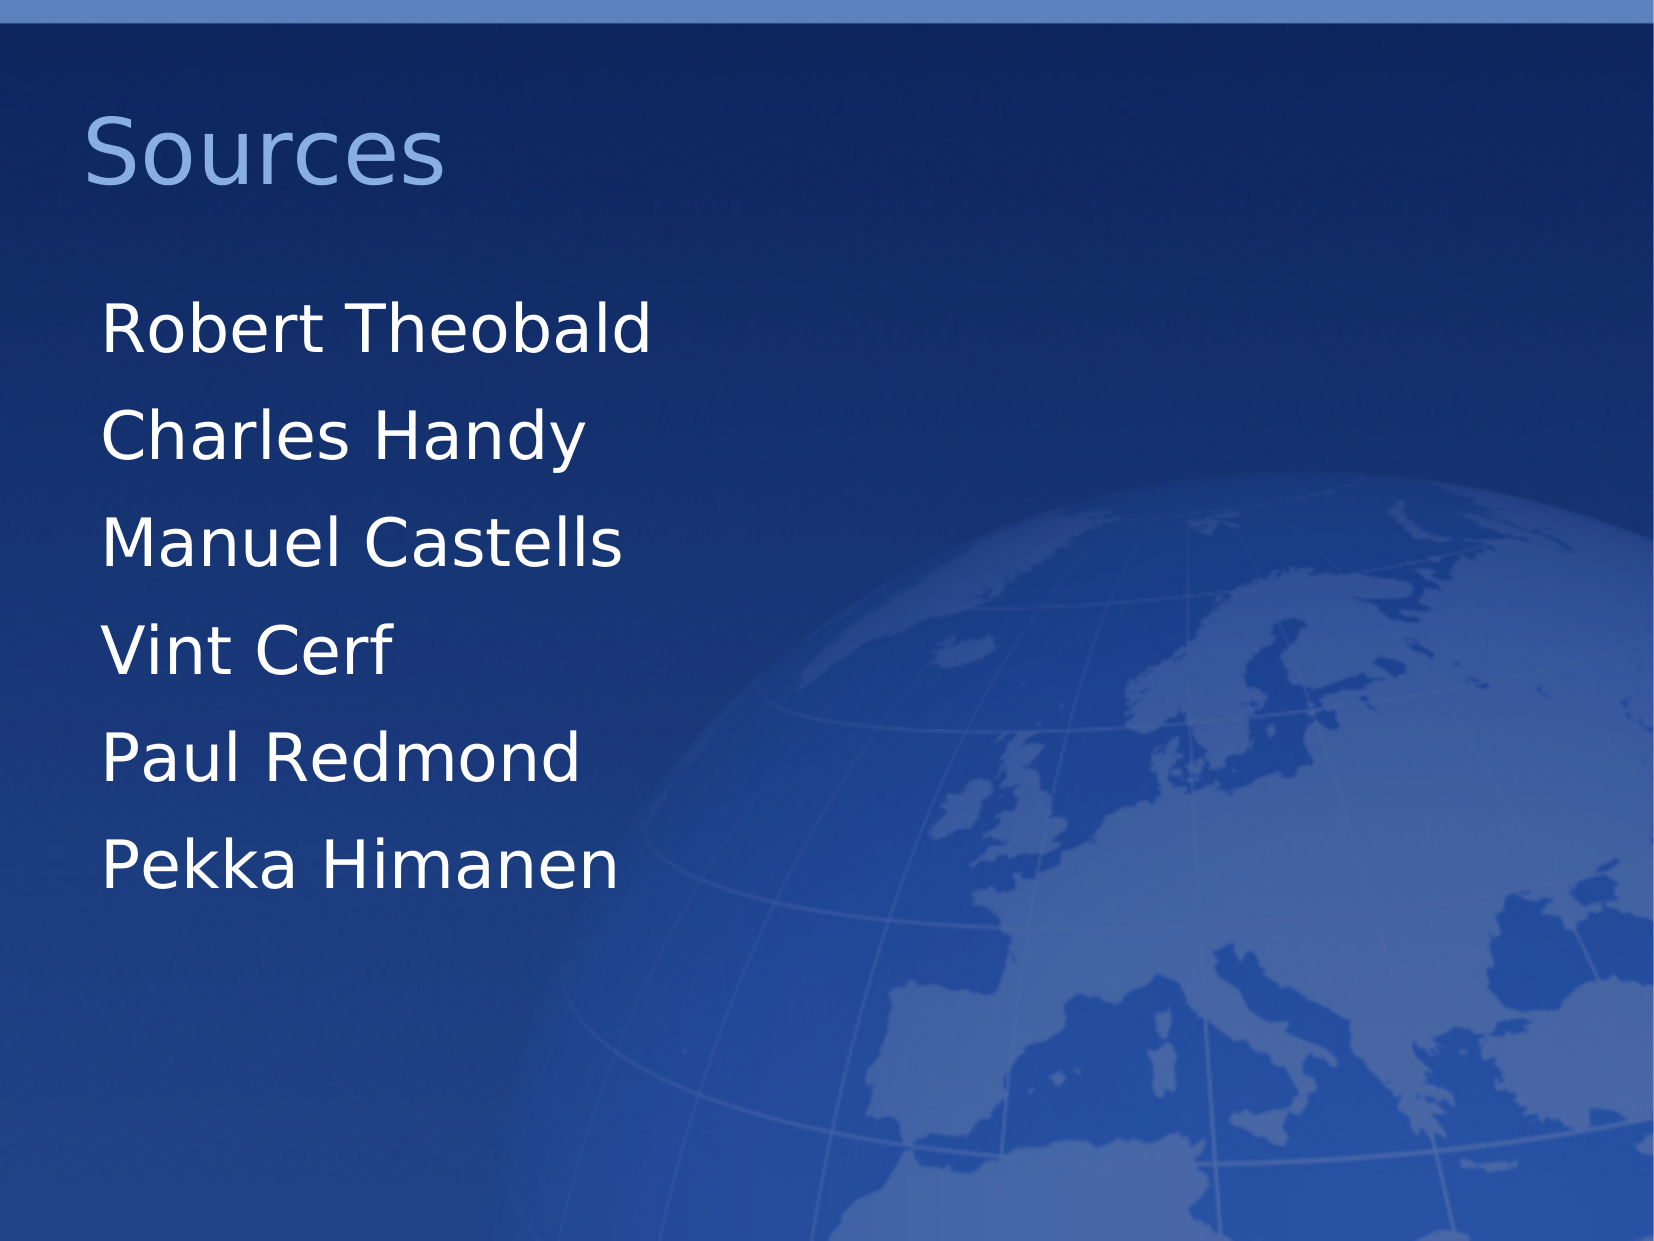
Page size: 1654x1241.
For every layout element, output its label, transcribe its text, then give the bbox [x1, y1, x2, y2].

title Sources [82, 56, 1571, 250]
list Robert Theobald Charles Handy Manuel Castells Vint Cerf Paul Redmond Pekka Himanen [82, 290, 1571, 1094]
picture [0, 0, 1654, 1241]
